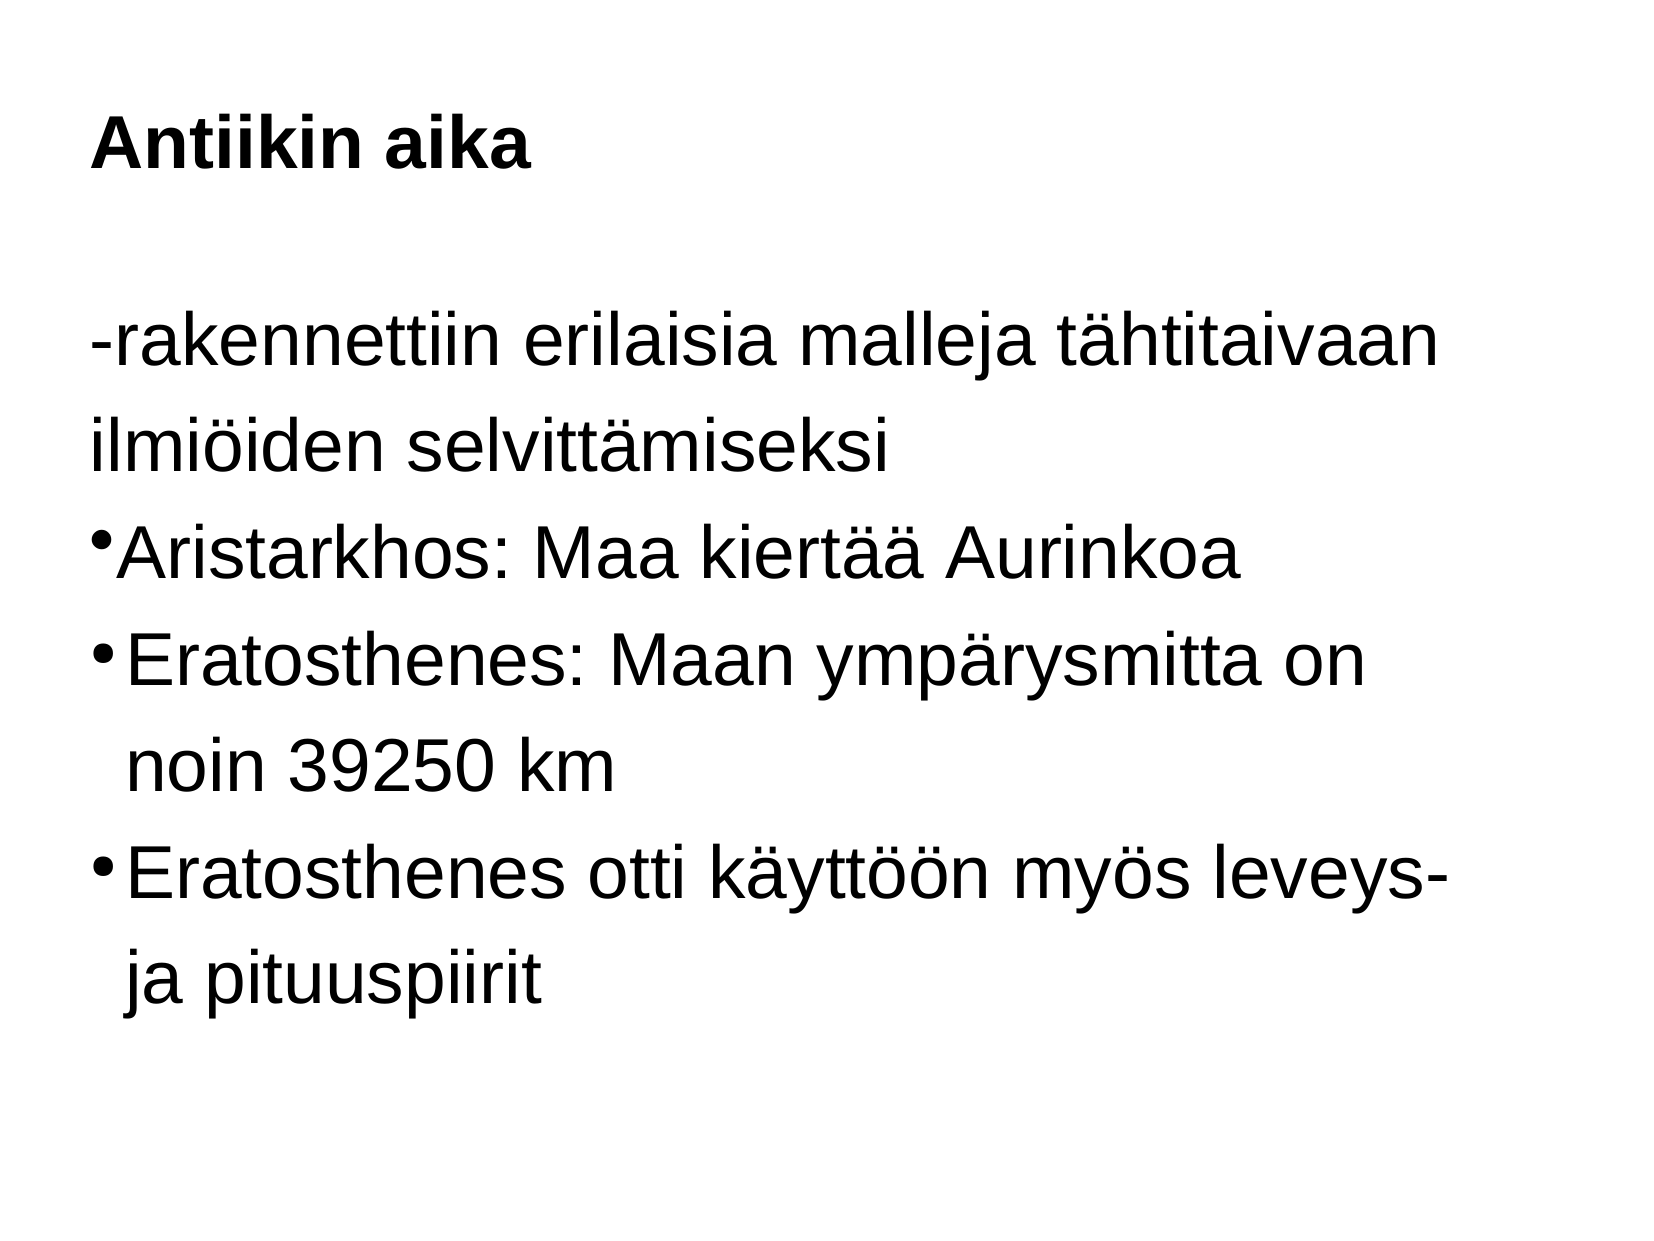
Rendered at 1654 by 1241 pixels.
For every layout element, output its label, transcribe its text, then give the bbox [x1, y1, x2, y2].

text_box Antiikin aika -rakennettiin erilaisia malleja tähtitaivaan ilmiöiden selvittämiseksi Aristarkhos: Maa kiertää Aurinkoa Eratosthenes: Maan ympärysmitta on noin 39250 km Eratosthenes otti käyttöön myös leveys- ja pituuspiirit [75, 94, 1536, 910]
